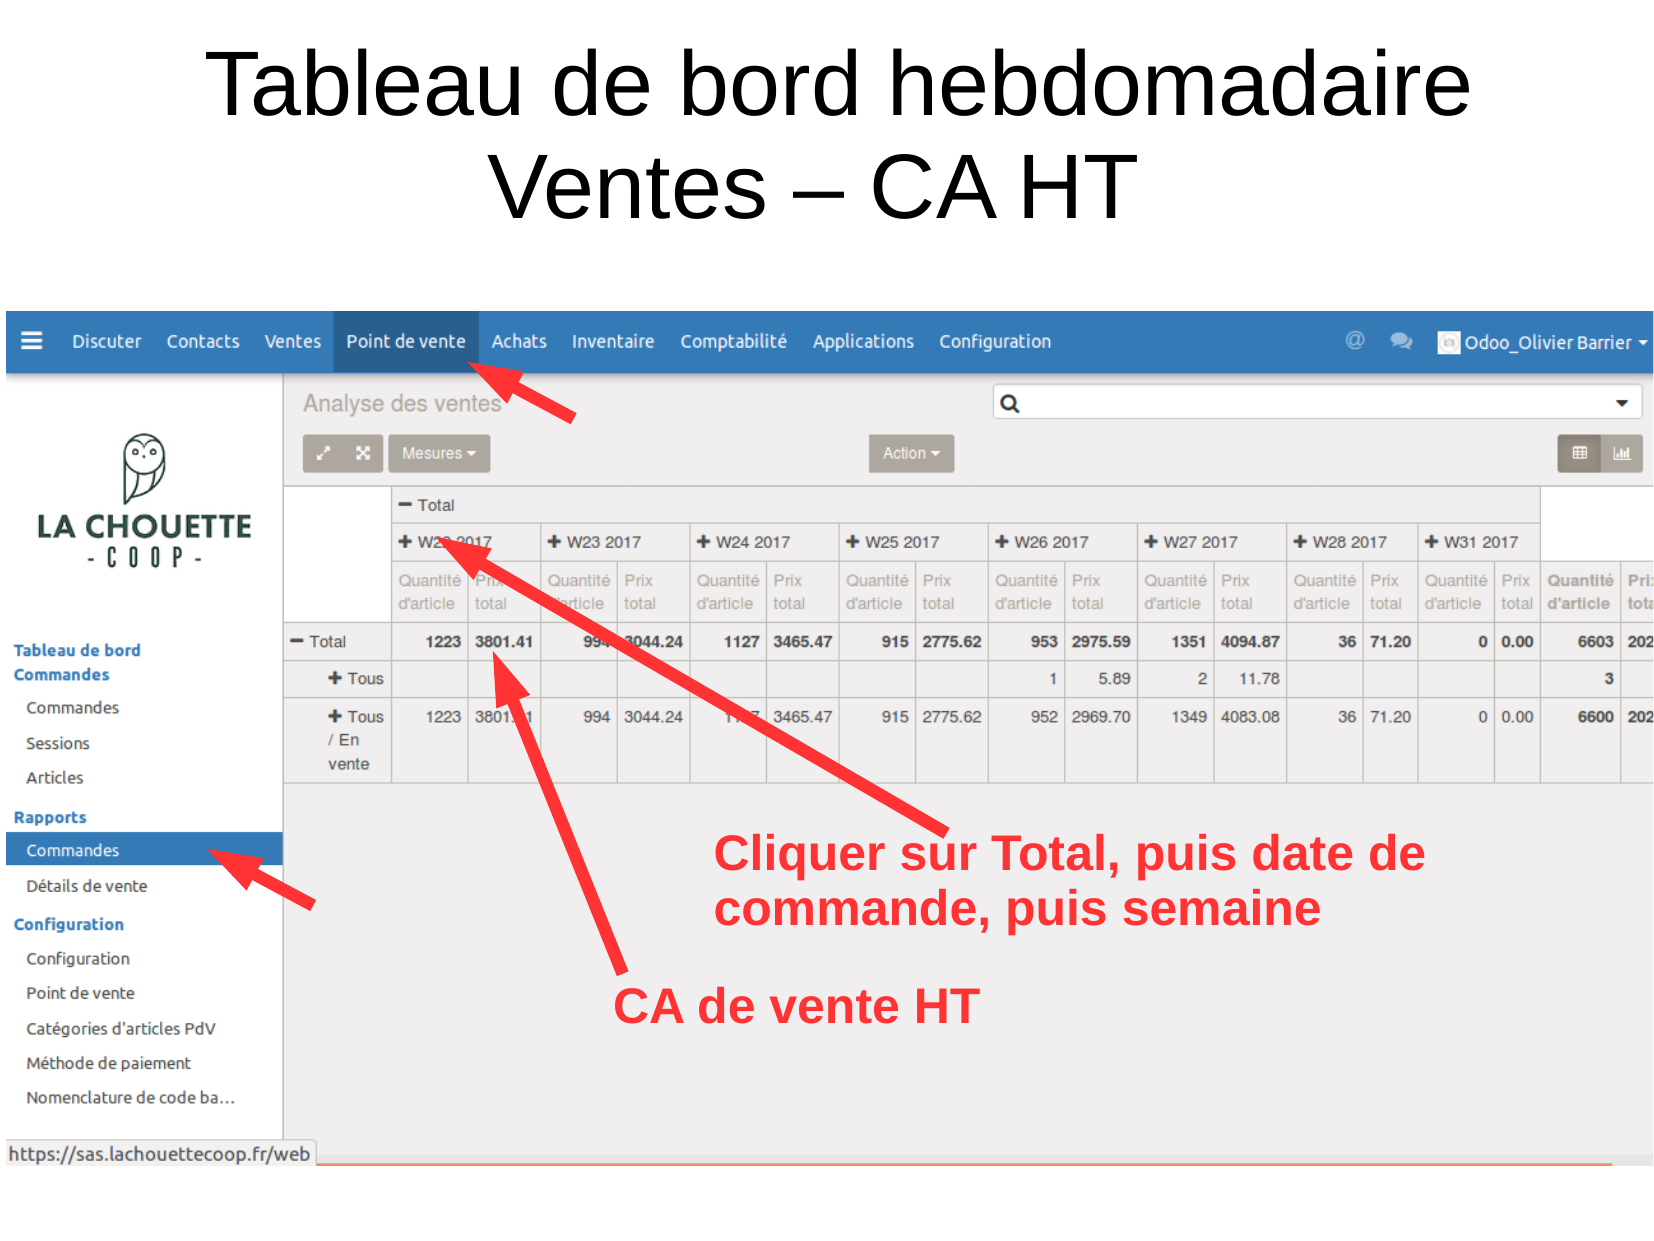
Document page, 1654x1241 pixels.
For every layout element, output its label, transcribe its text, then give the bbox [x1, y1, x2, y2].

text_box CA de vente HT [598, 971, 1433, 1042]
title Tableau de bord hebdomadaire Ventes – CA HT [82, 31, 1571, 239]
picture [6, 311, 1654, 1166]
text_box Cliquer sur Total, puis date de commande, puis semaine [698, 817, 1533, 944]
